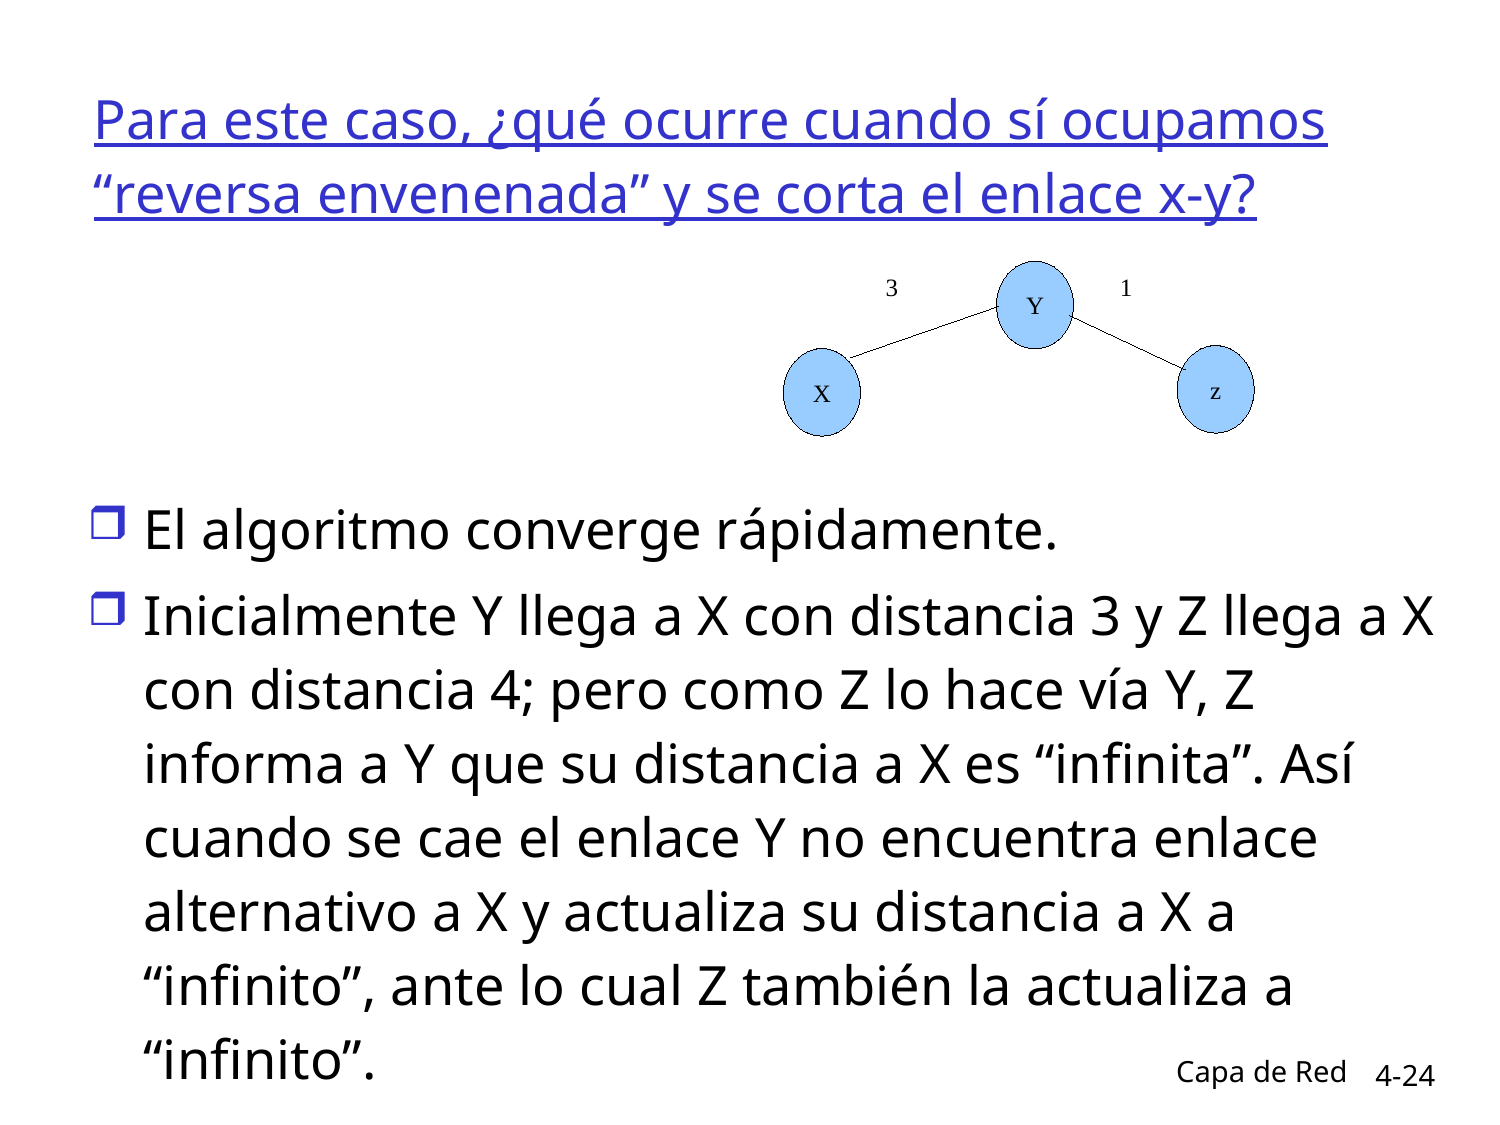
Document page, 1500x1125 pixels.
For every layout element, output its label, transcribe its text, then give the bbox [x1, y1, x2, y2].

list El algoritmo converge rápidamente. Inicialmente Y llega a X con distancia 3 y Z llega a X con distancia 4; pero como Z lo hace vía Y, Z informa a Y que su distancia a X es “infinita”. Así cuando se cae el enlace Y no encuentra enlace alternativo a X y actualiza su distancia a X a “infinito”, ante lo cual Z también la actualiza a “infinito”. [87, 491, 1463, 997]
text_box Y [996, 261, 1074, 349]
text_box X [783, 348, 861, 437]
text_box z [1177, 345, 1255, 434]
text_box 1 [1104, 264, 1167, 355]
title Para este caso, ¿qué ocurre cuando sí ocupamos “reversa envenenada” y se corta el enlace x-y? [93, 84, 1369, 226]
text_box 3 [870, 264, 933, 355]
